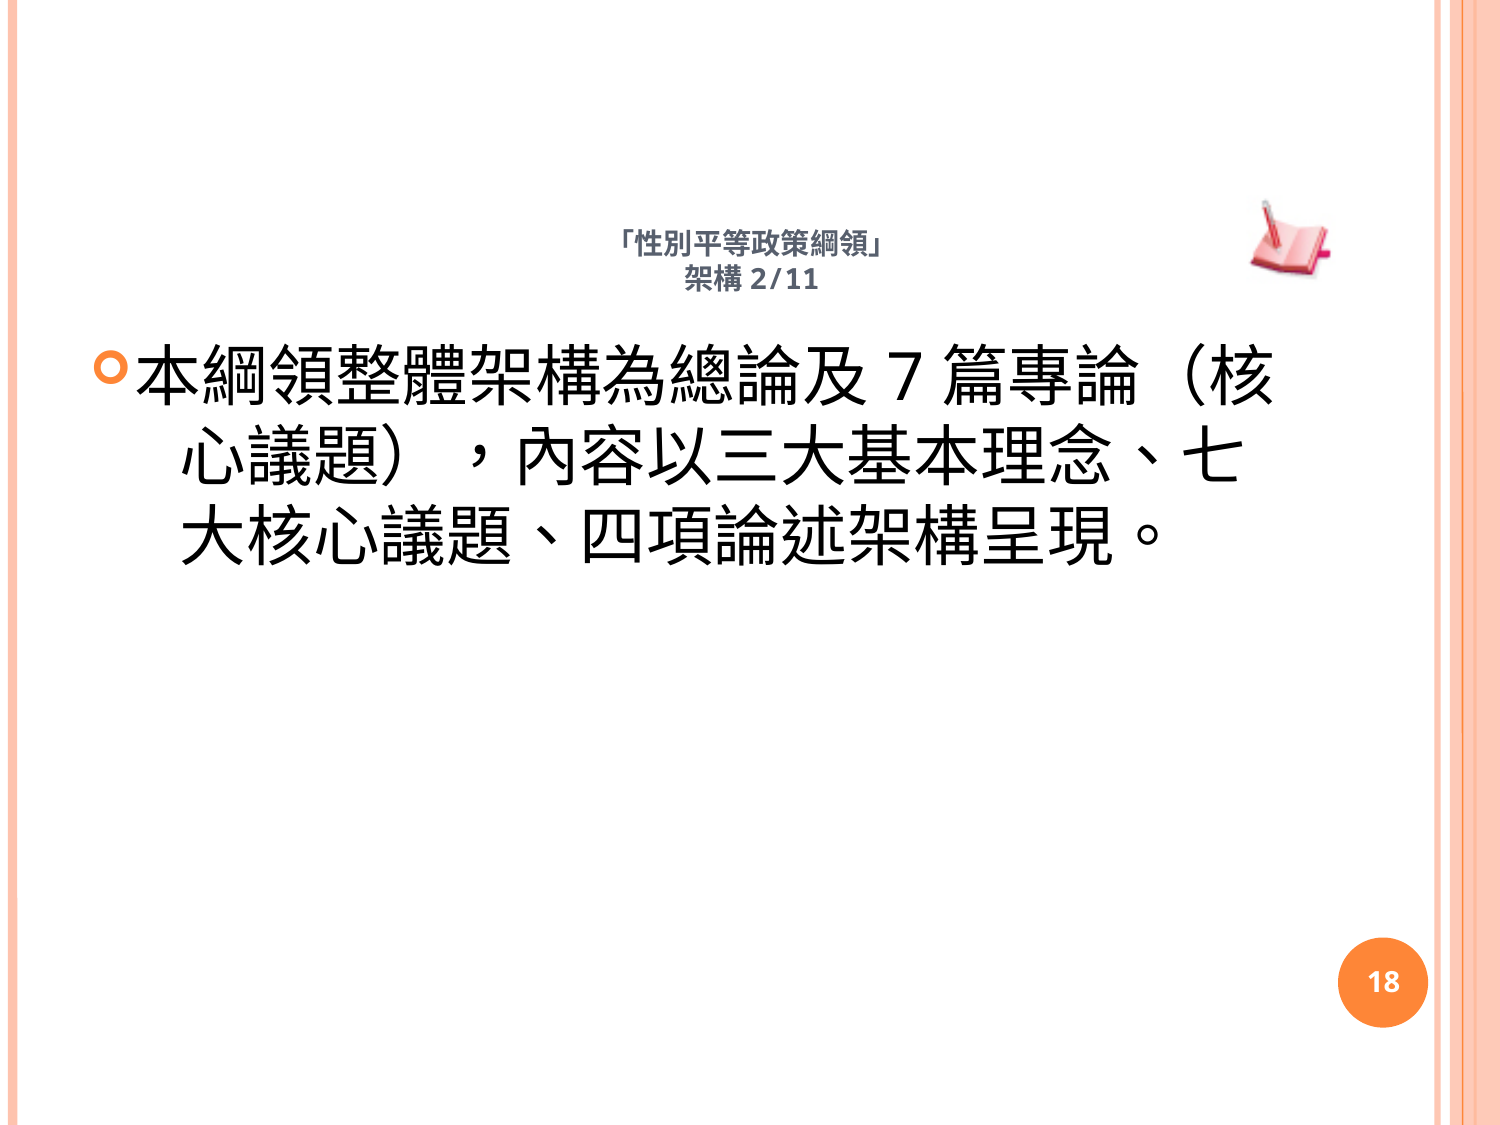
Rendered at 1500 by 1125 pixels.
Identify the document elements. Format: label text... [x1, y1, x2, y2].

text_box [1333, 940, 1434, 1027]
title 「性別平等政策綱領」 架構2/11 [76, 115, 1427, 303]
picture [1239, 172, 1358, 303]
list 本綱領整體架構為總論及7篇專論（核心議題），內容以三大基本理念、七大核心議題、四項論述架構呈現。 [75, 326, 1300, 1062]
